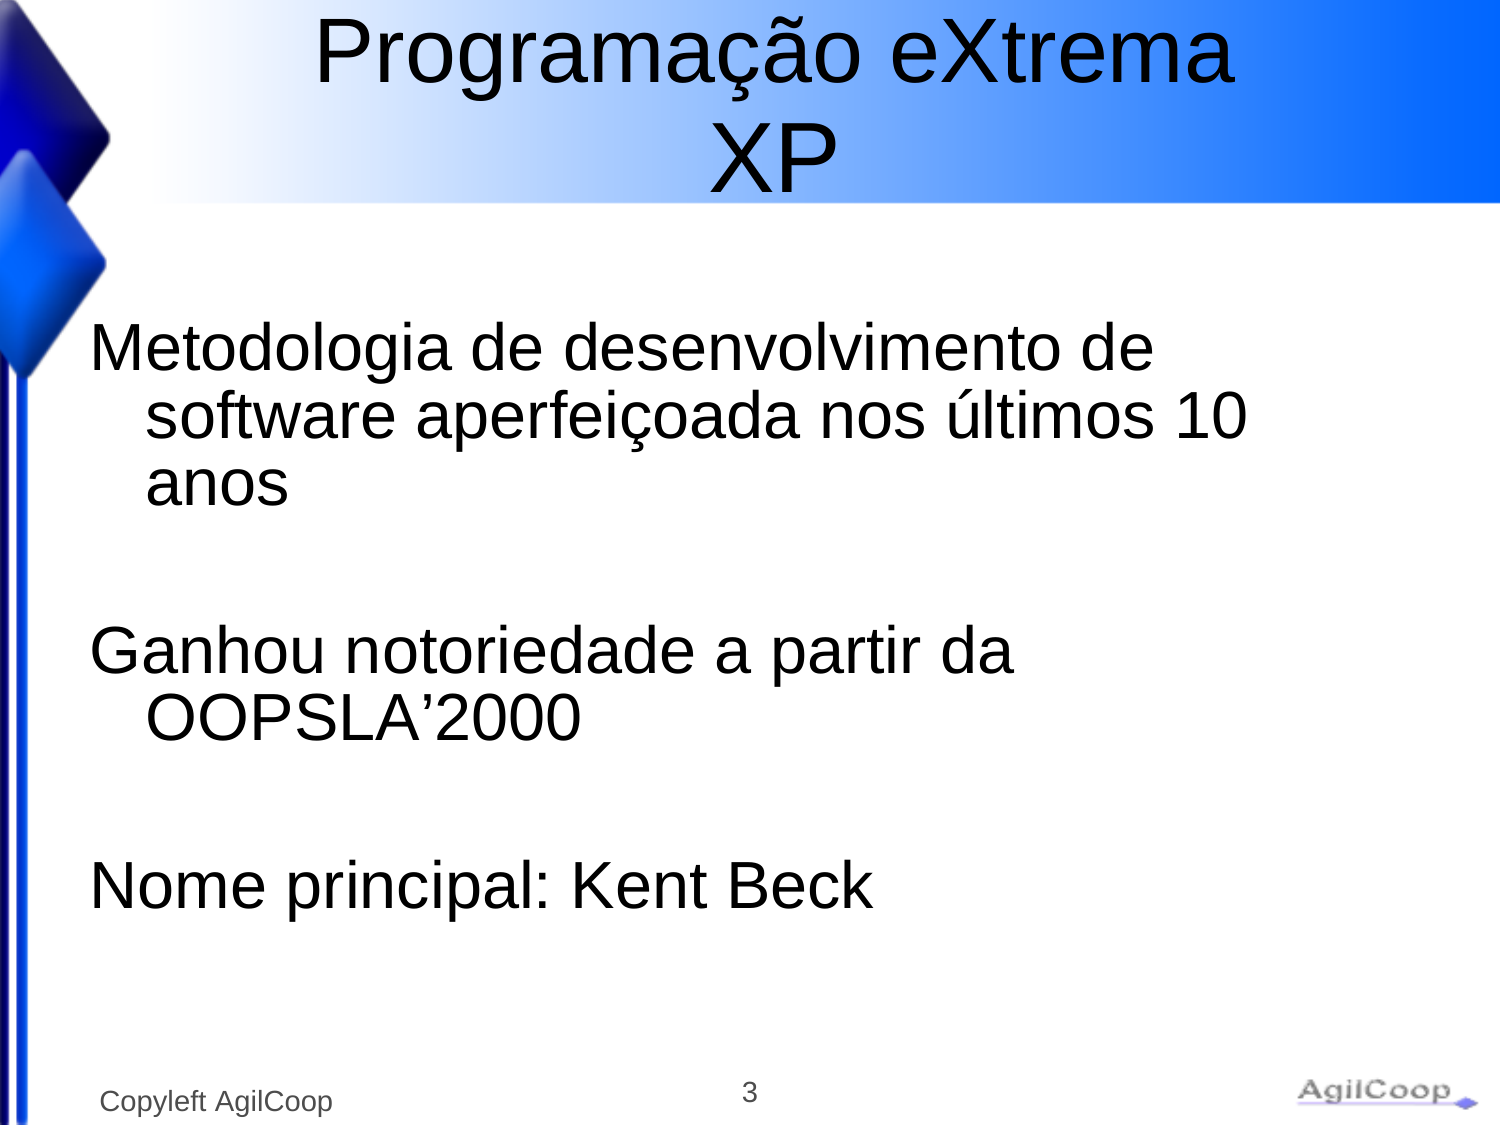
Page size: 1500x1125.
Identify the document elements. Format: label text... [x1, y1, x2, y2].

list Metodologia de desenvolvimento de software aperfeiçoada nos últimos 10 anos Ganhou notoriedade a partir da OOPSLA’2000 Nome principal: Kent Beck [74, 309, 1417, 1063]
title Programação eXtrema XP [137, 0, 1413, 229]
picture [0, 0, 1500, 1125]
